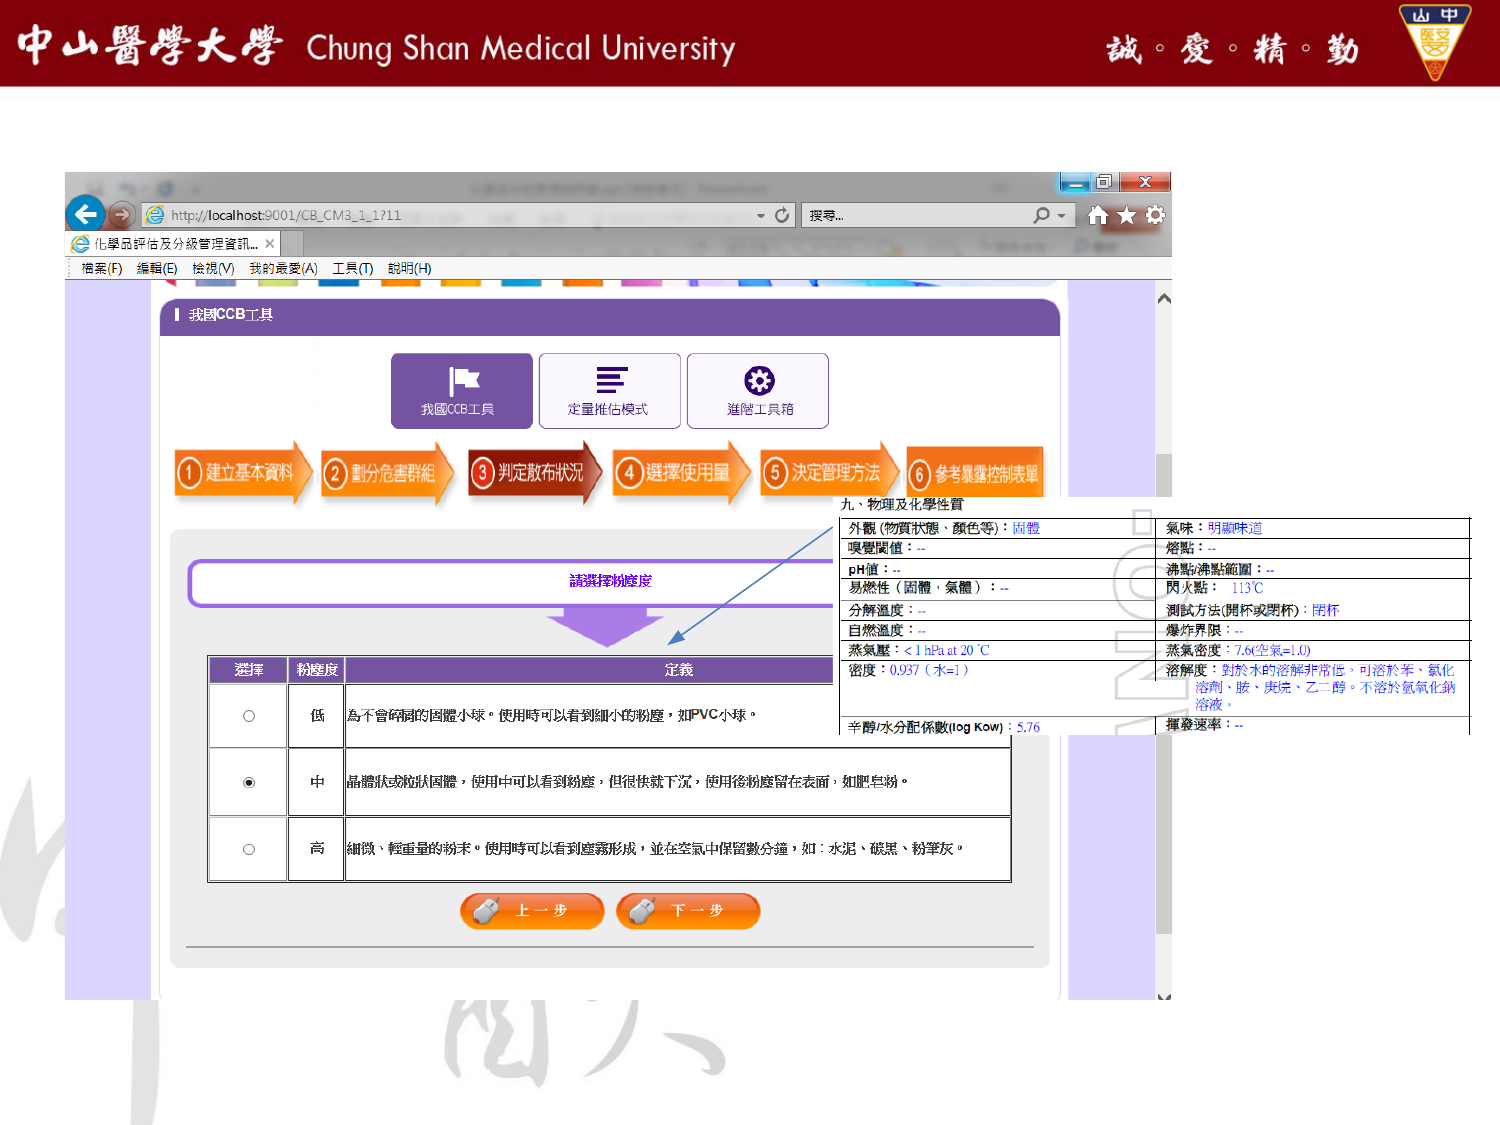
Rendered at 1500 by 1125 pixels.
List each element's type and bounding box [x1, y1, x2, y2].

picture [64, 172, 1483, 1000]
